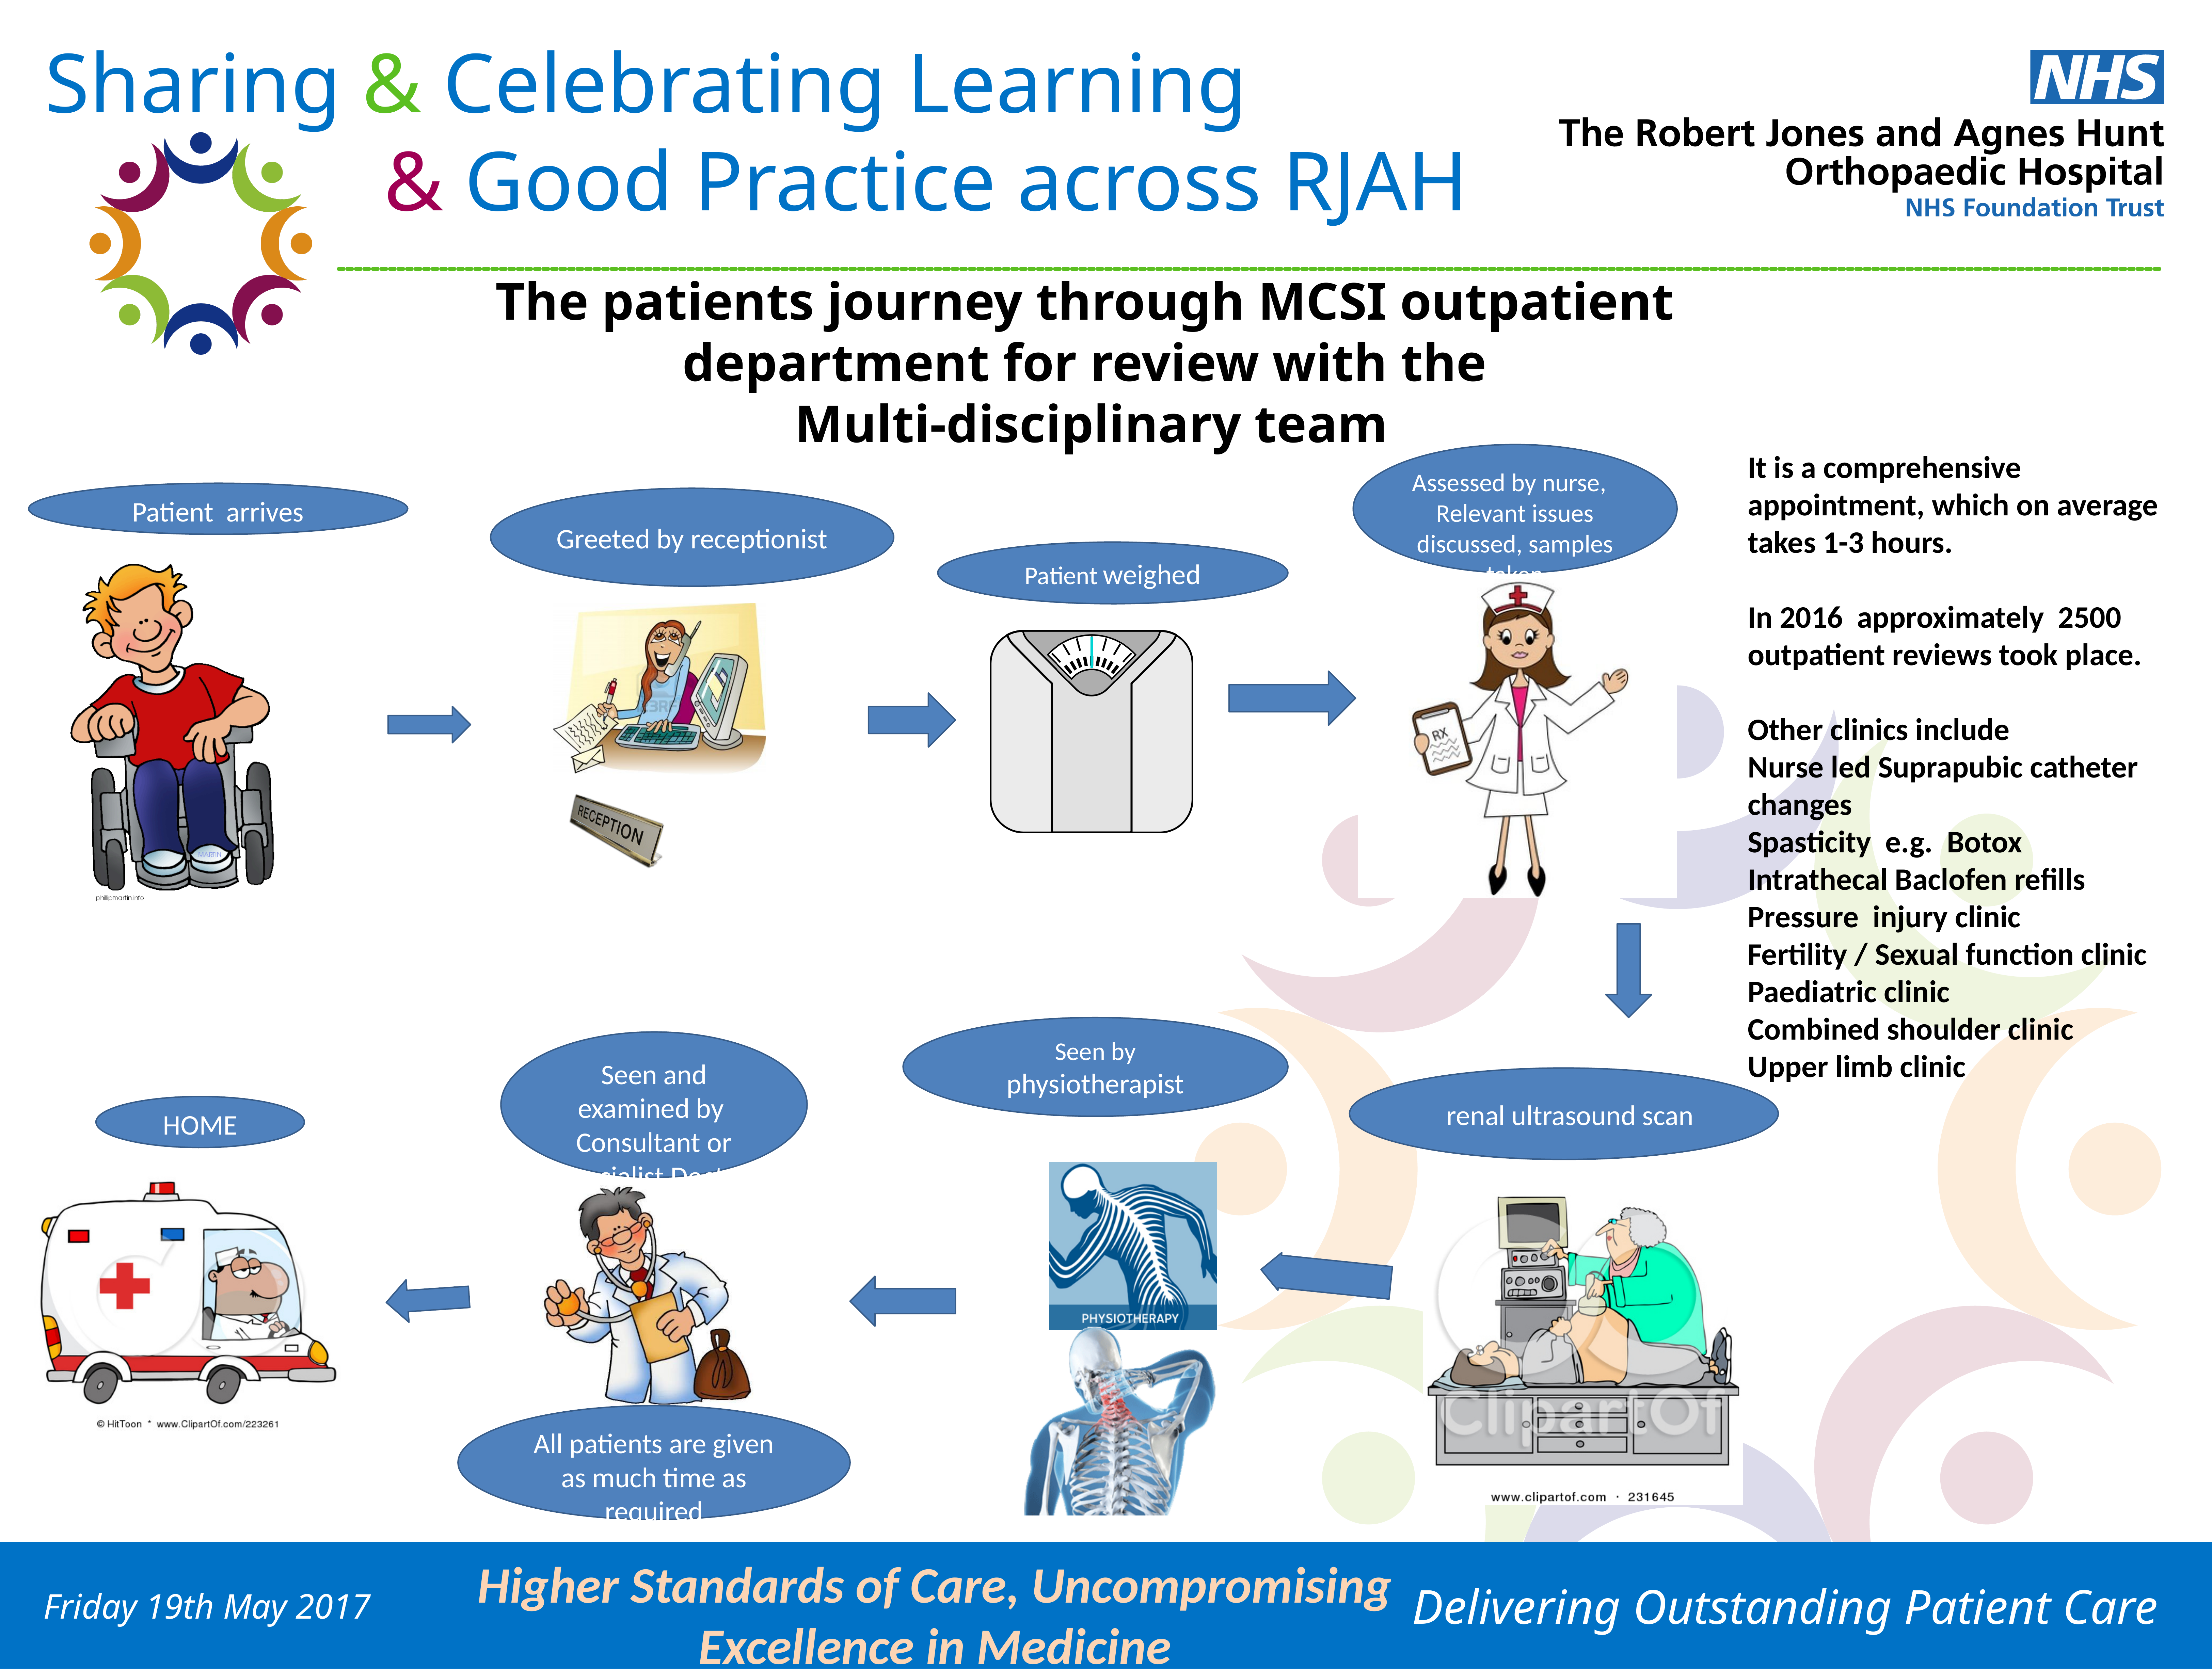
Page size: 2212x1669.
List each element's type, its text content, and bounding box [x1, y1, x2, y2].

text_box HOME [96, 1096, 304, 1148]
text_box The patients journey through MCSI outpatient department for review with the Multi-disciplinary team [420, 266, 1763, 565]
text_box [386, 1280, 470, 1322]
text_box [1606, 924, 1652, 1018]
text_box renal ultrasound scan [1349, 1068, 1742, 1160]
text_box Assessed by nurse, Relevant issues discussed, samples taken [1353, 444, 1677, 573]
text_box [1261, 1252, 1393, 1299]
picture [540, 1185, 753, 1406]
text_box [388, 706, 471, 743]
picture [990, 630, 1193, 833]
picture [553, 603, 766, 775]
picture [569, 793, 665, 869]
text_box [869, 693, 956, 747]
text_box Greeted by receptionist [490, 488, 894, 587]
picture [29, 1171, 348, 1431]
picture [1423, 1171, 1743, 1505]
text_box [850, 1276, 956, 1326]
text_box [1229, 671, 1356, 725]
picture [1021, 1162, 1220, 1515]
text_box Patient arrives [29, 483, 408, 534]
picture [1358, 579, 1677, 898]
picture [58, 559, 285, 904]
text_box All patients are given as much time as required [458, 1406, 850, 1520]
text_box Seen and examined by Consultant or specialist Doctor [501, 1032, 807, 1177]
text_box It is a comprehensive appointment, which on average takes 1-3 hours. In 2016 approximately 2500 outpatient reviews took place. Other clinics include Nurse led Suprapubic catheter changes Spasticity e.g. Botox Intrathecal Baclofen refills Pressure injury clinic Fertility / Sexual function clinic Paediatric clinic Combined shoulder clinic Upper limb clinic [1742, 444, 2184, 1148]
text_box Patient weighed [938, 542, 1288, 604]
text_box Higher Standards of Care, Uncompromising Excellence in Medicine [382, 1549, 1488, 1669]
text_box Seen by physiotherapist [903, 1017, 1288, 1117]
